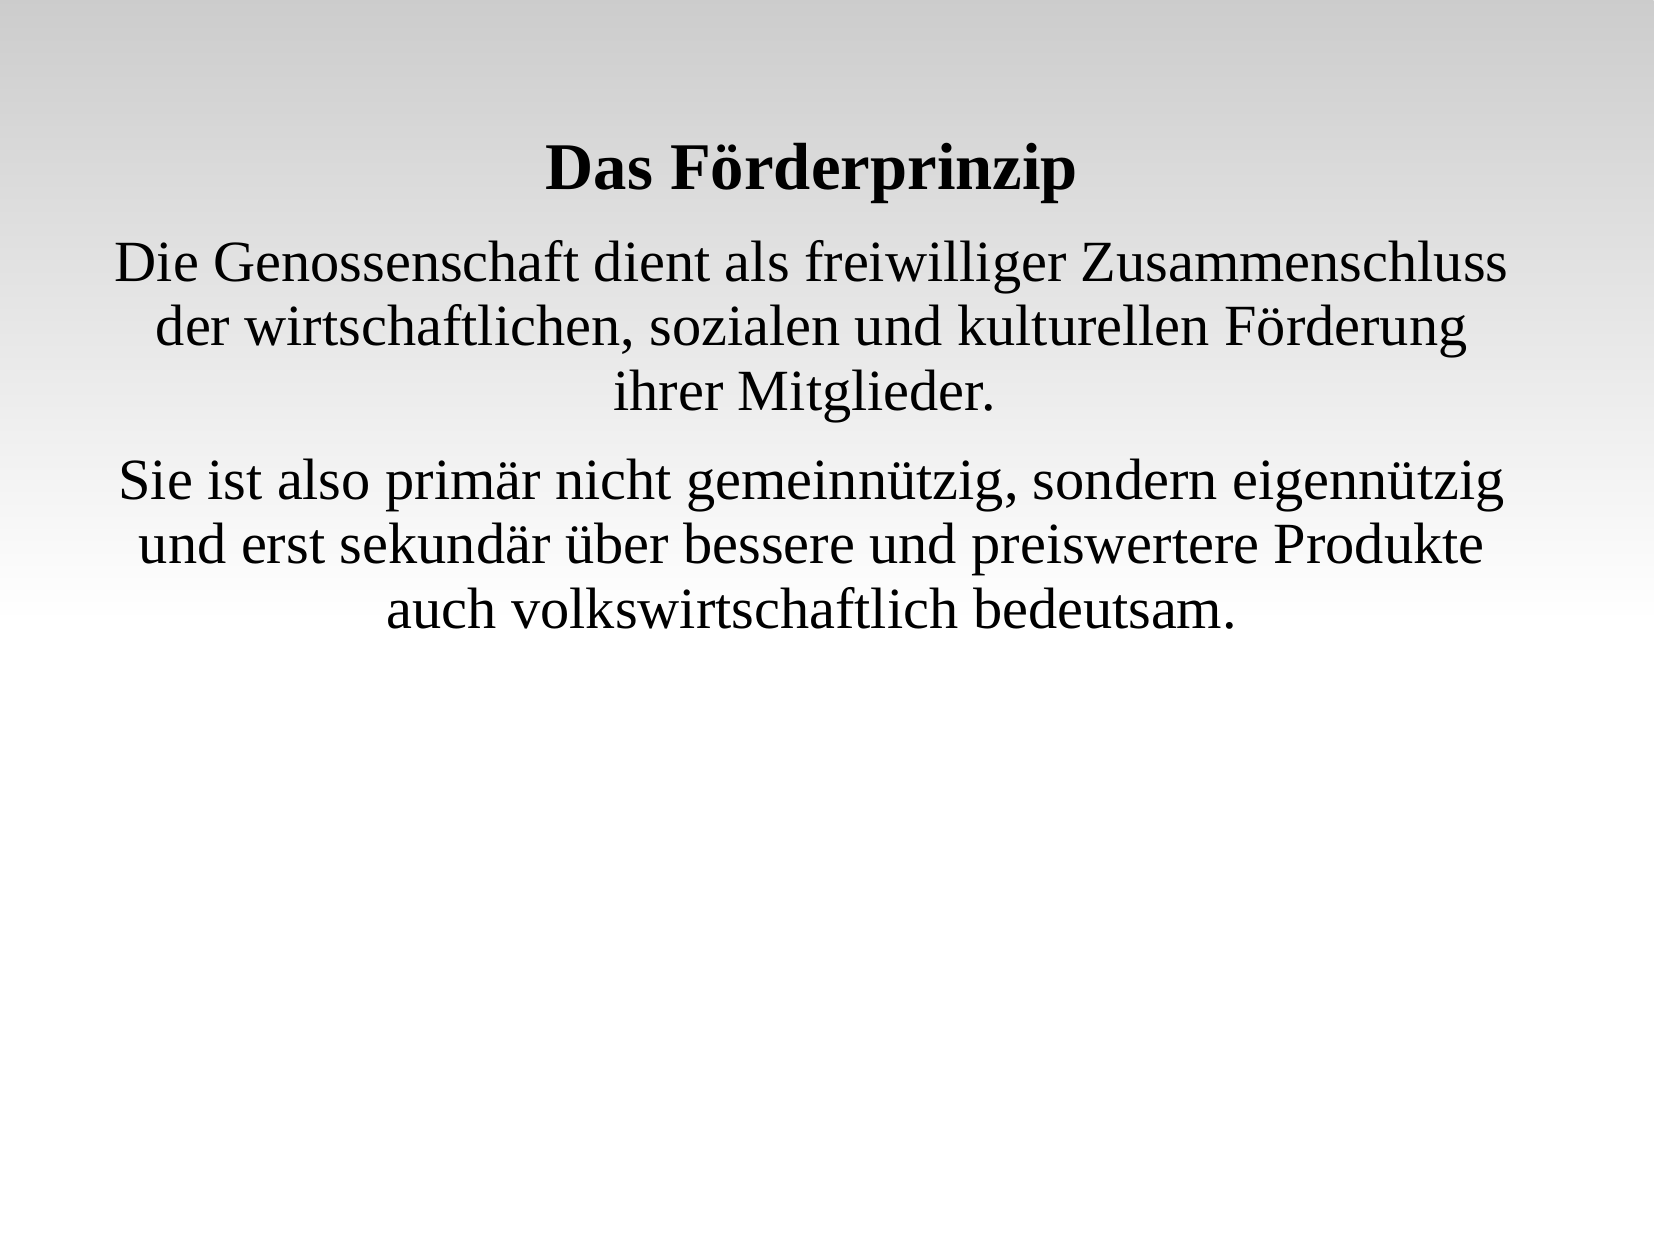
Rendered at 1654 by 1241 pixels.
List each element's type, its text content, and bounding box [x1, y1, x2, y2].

text_box Das Förderprinzip Die Genossenschaft dient als freiwilliger Zusammenschluss der wirtschaftlichen, sozialen und kulturellen Förderung ihrer Mitglieder. Sie ist also primär nicht gemeinnützig, sondern eigennützig und erst sekundär über bessere und preiswertere Produkte auch volkswirtschaftlich bedeutsam. [88, 122, 1536, 697]
